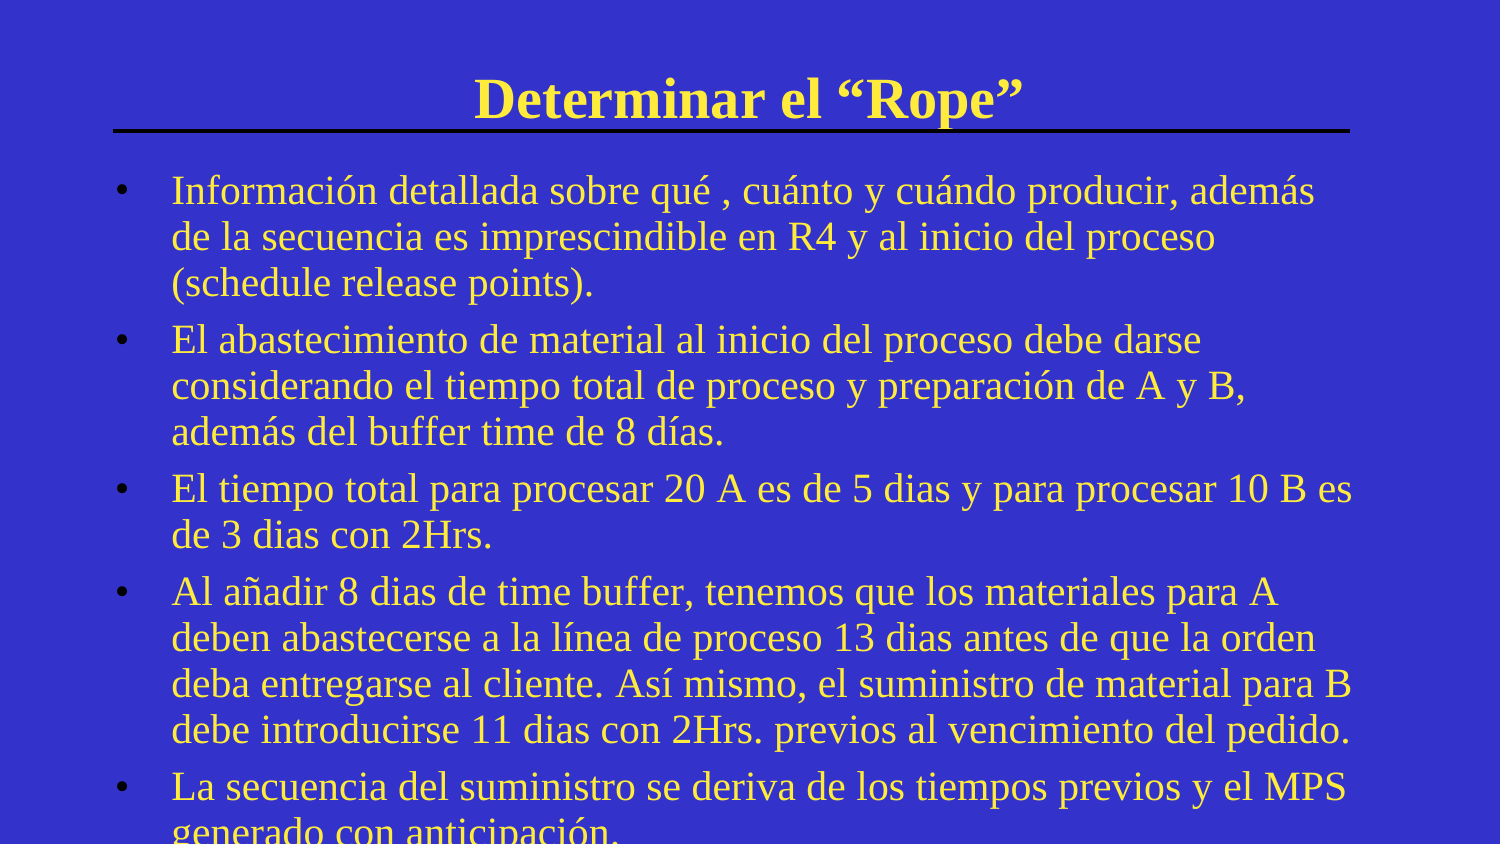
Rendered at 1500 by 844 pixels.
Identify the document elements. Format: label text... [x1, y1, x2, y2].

list Información detallada sobre qué , cuánto y cuándo producir, además de la secuencia es imprescindible en R4 y al inicio del proceso (schedule release points). El abastecimiento de material al inicio del proceso debe darse considerando el tiempo total de proceso y preparación de A y B, además del buffer time de 8 días. El tiempo total para procesar 20 A es de 5 dias y para procesar 10 B es de 3 dias con 2Hrs. Al añadir 8 dias de time buffer, tenemos que los materiales para A deben abastecerse a la línea de proceso 13 dias antes de que la orden deba entregarse al cliente. Así mismo, el suministro de material para B debe introducirse 11 dias con 2Hrs. previos al vencimiento del pedido. La secuencia del suministro se deriva de los tiempos previos y el MPS generado con anticipación. [99, 159, 1375, 666]
title Determinar el “Rope” [112, 28, 1388, 169]
